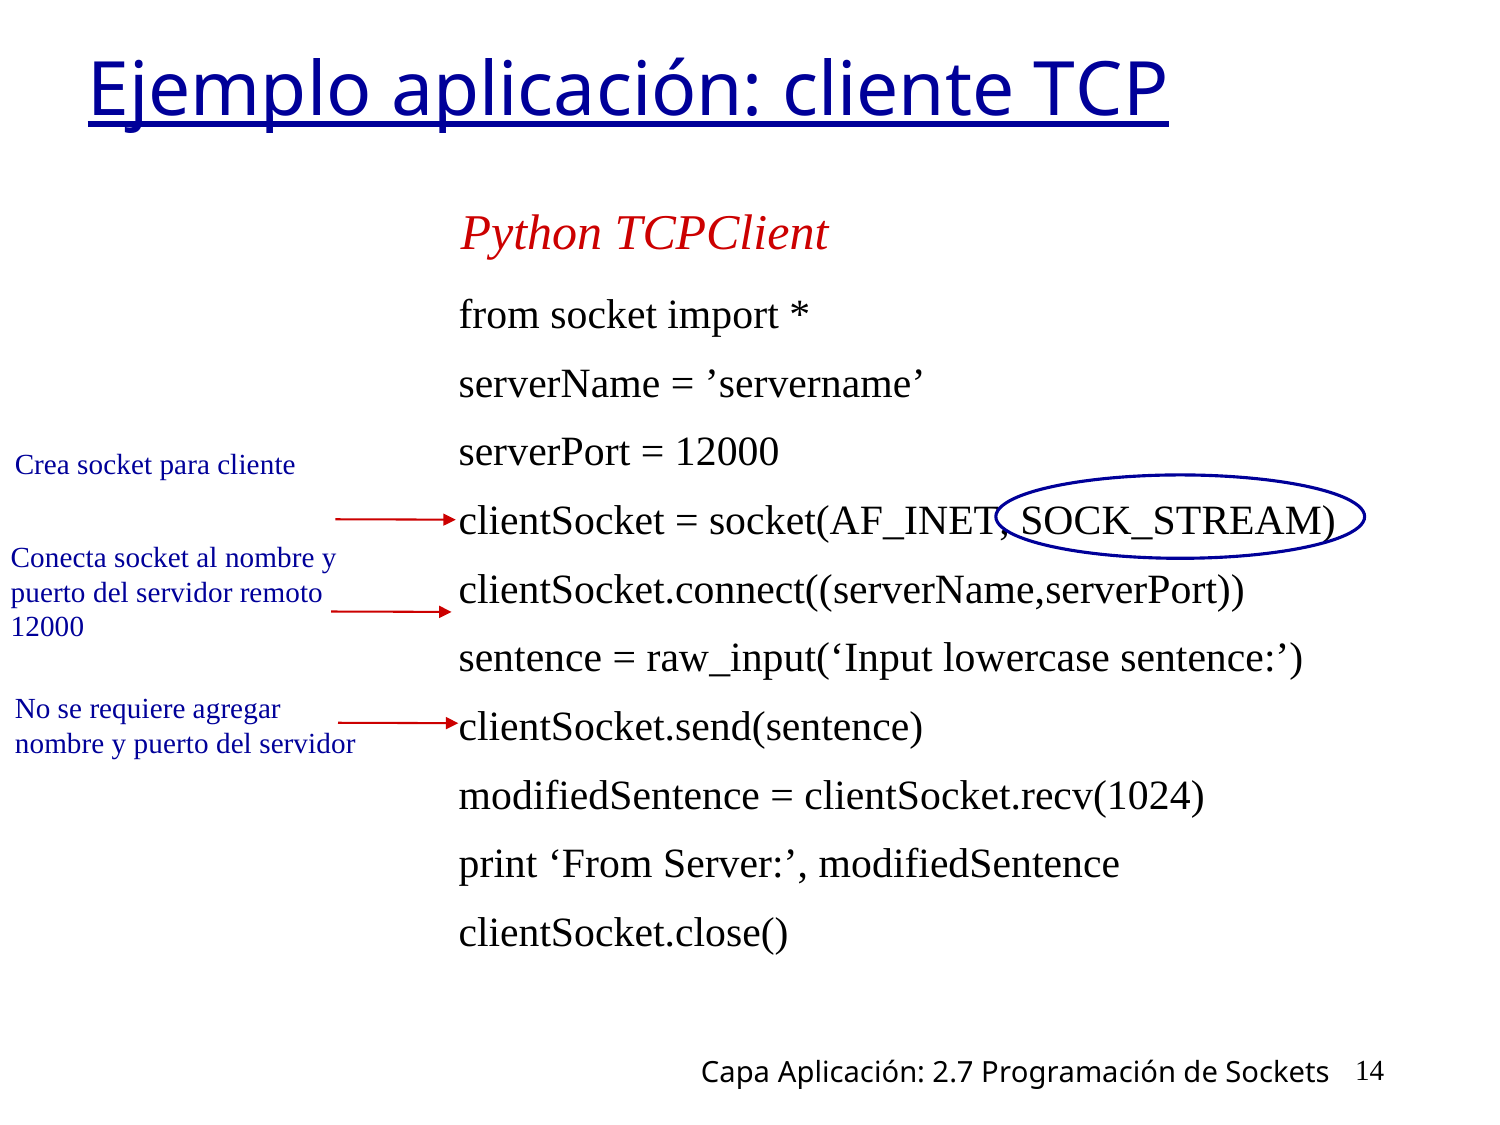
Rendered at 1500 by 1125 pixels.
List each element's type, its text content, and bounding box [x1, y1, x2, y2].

text_box from socket import * serverName = ’servername’ serverPort = 12000 clientSocket = socket(AF_INET, SOCK_STREAM) clientSocket.connect((serverName,serverPort)) sentence = raw_input(‘Input lowercase sentence:’) clientSocket.send(sentence) modifiedSentence = clientSocket.recv(1024) print ‘From Server:’, modifiedSentence clientSocket.close() [443, 270, 1352, 963]
text_box Python TCPClient [445, 191, 844, 268]
text_box from socket import * serverName = ’servername’ serverPort = 12000 clientSocket = socket(AF_INET, SOCK_STREAM) clientSocket.connect((serverName,serverPort)) sentence = raw_input(‘Input lowercase sentence:’) clientSocket.send(sentence) modifiedSentence = clientSocket.recv(1024) print ‘From Server:’, modifiedSentence clientSocket.close() [998, 477, 1352, 556]
text_box Crea socket para cliente [0, 437, 373, 489]
text_box Conecta socket al nombre y puerto del servidor remoto 12000 [0, 530, 369, 651]
text_box No se requiere agregar nombre y puerto del servidor [0, 681, 373, 768]
title Ejemplo aplicación: cliente TCP [87, 23, 1463, 150]
